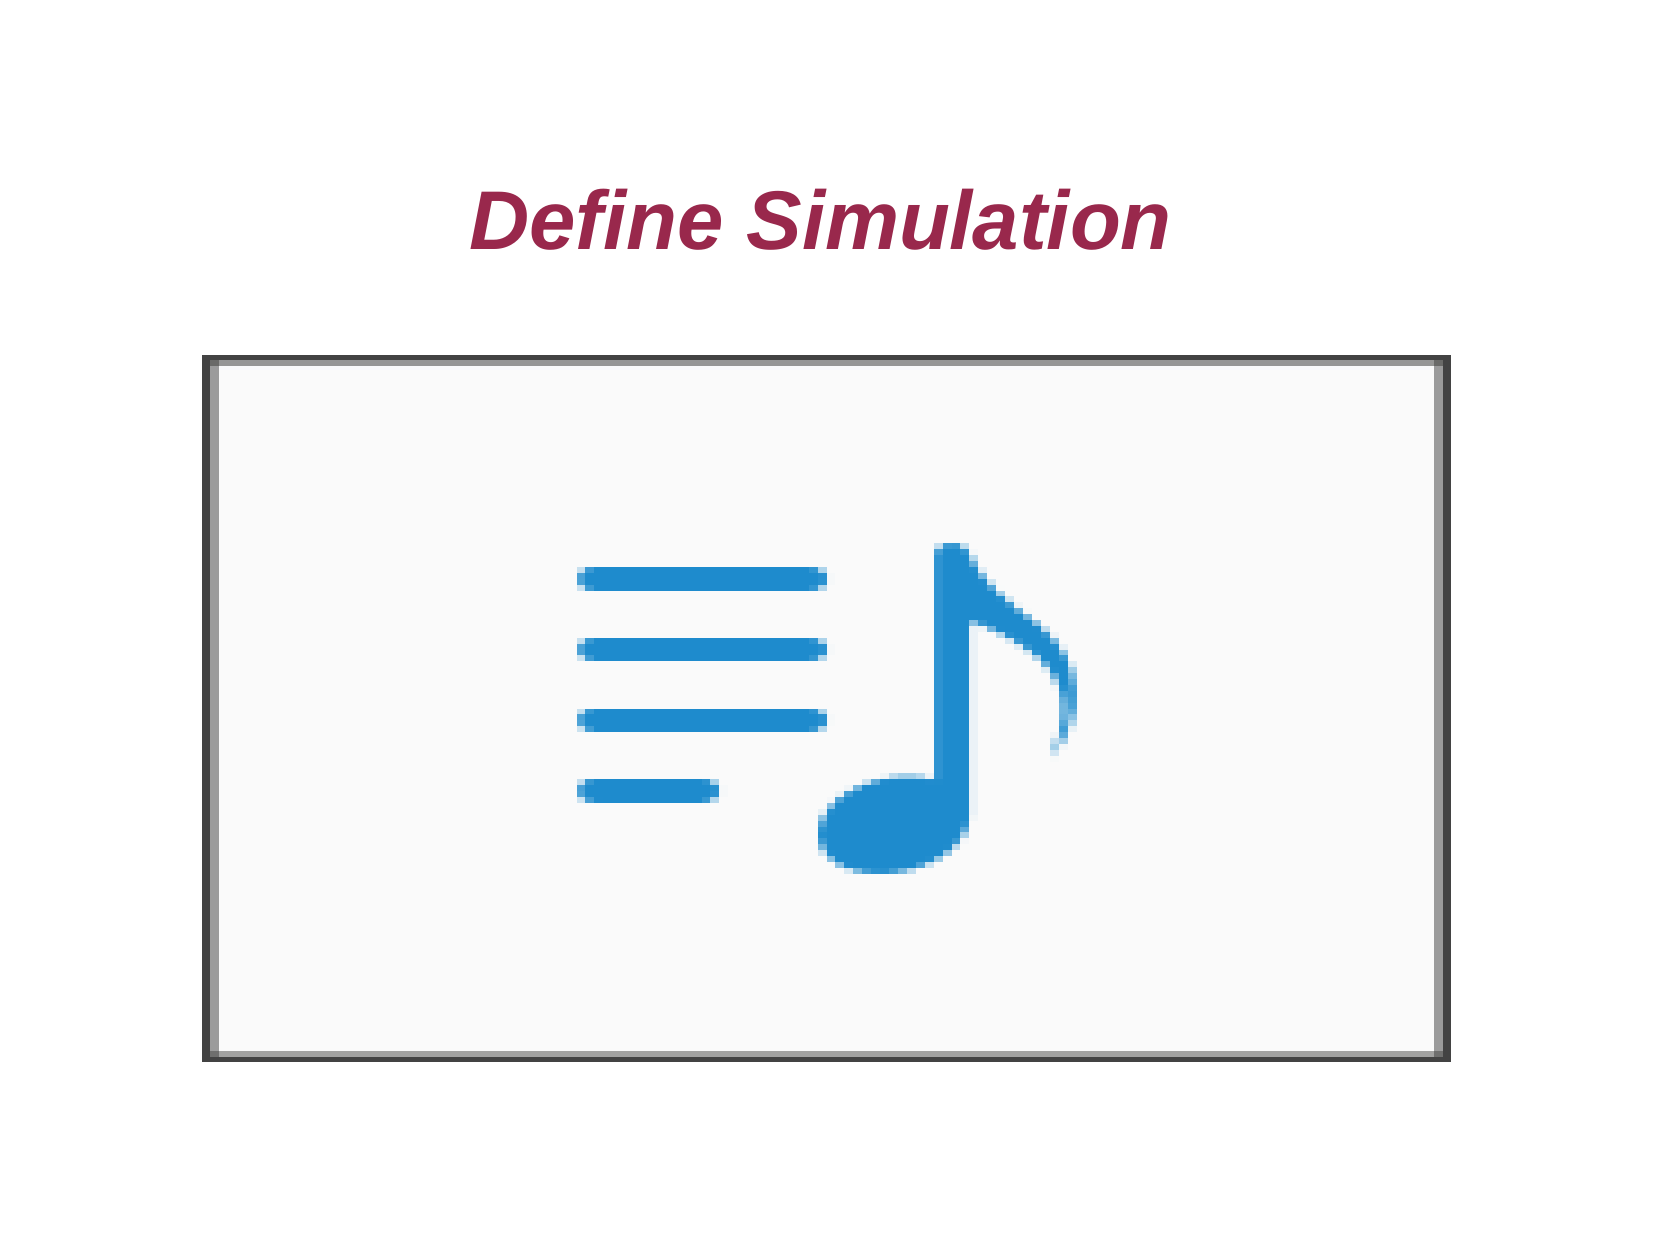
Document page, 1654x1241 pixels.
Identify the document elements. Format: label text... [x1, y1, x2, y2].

title Define Simulation [135, 117, 1506, 325]
text_box [201, 354, 1453, 1063]
